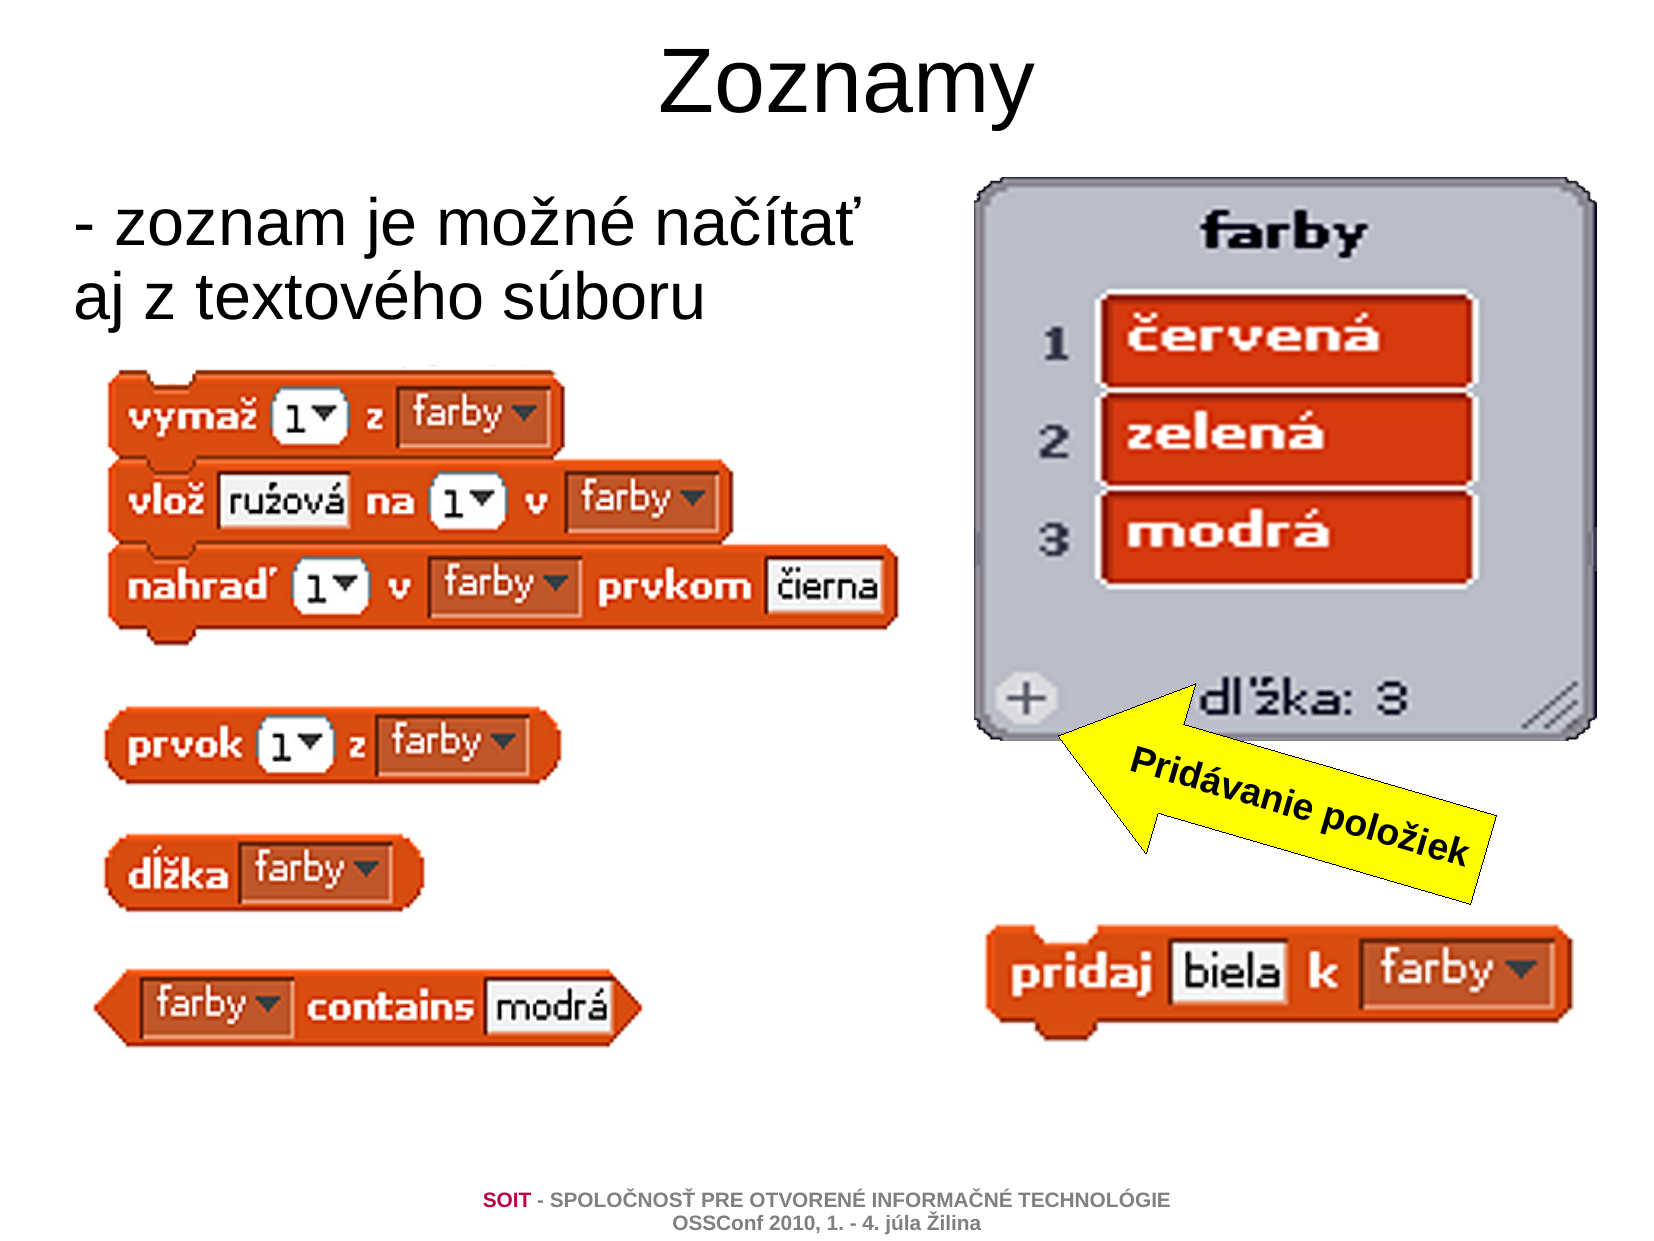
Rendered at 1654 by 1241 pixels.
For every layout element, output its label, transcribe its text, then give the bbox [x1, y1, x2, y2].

picture [969, 908, 1595, 1063]
title Zoznamy [103, 29, 1592, 133]
text_box - zoznam je možné načítať aj z textového súboru [59, 177, 945, 342]
text_box Pridávanie položiek [1058, 683, 1497, 905]
picture [84, 354, 916, 1063]
text_box SOIT - SPOLOČNOSŤ PRE OTVORENÉ INFORMAČNÉ TECHNOLÓGIE OSSConf 2010, 1. - 4. júla Žilina [59, 1181, 1595, 1241]
picture [974, 177, 1597, 741]
